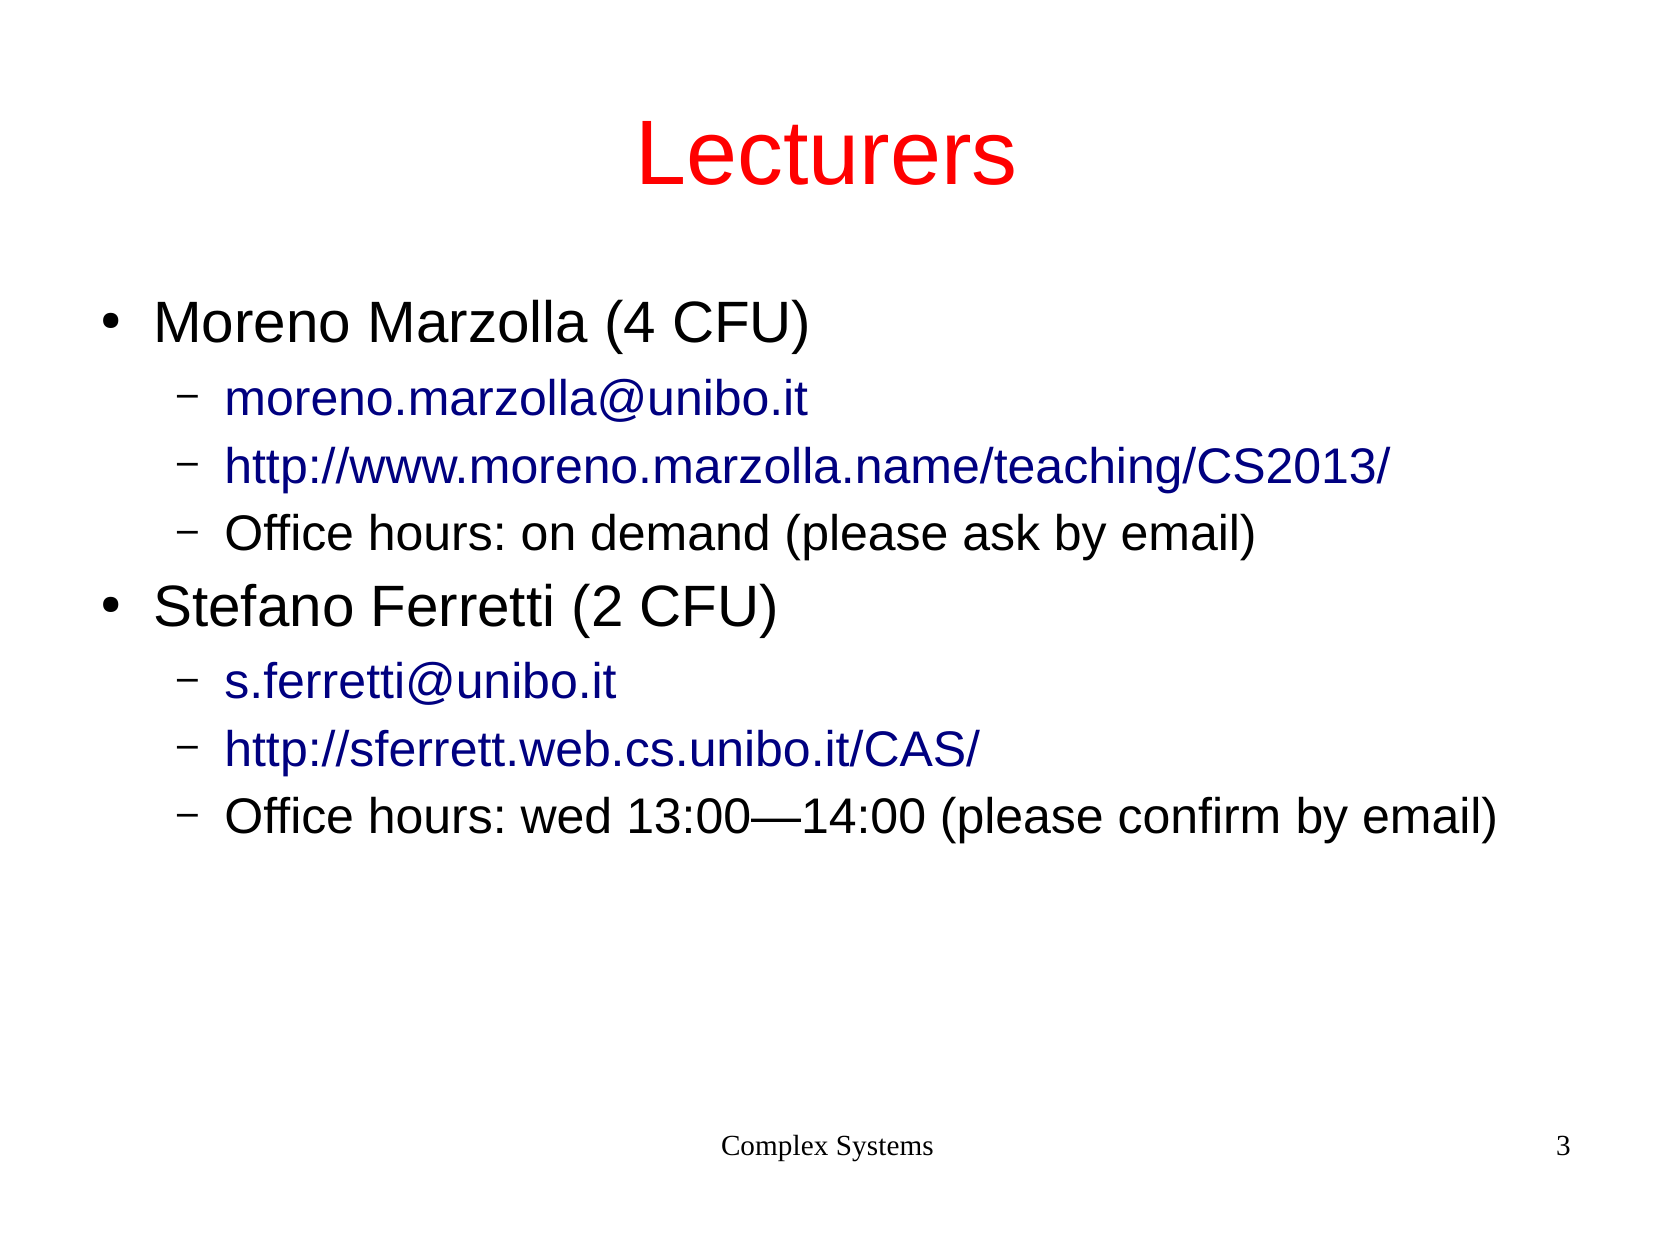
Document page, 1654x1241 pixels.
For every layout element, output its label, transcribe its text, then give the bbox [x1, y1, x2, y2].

title Lecturers [82, 49, 1571, 257]
list Moreno Marzolla (4 CFU) moreno.marzolla@unibo.it http://www.moreno.marzolla.name/teaching/CS2013/ Office hours: on demand (please ask by email) Stefano Ferretti (2 CFU) s.ferretti@unibo.it http://sferrett.web.cs.unibo.it/CAS/ Office hours: wed 13:00—14:00 (please confirm by email) [82, 290, 1571, 1109]
